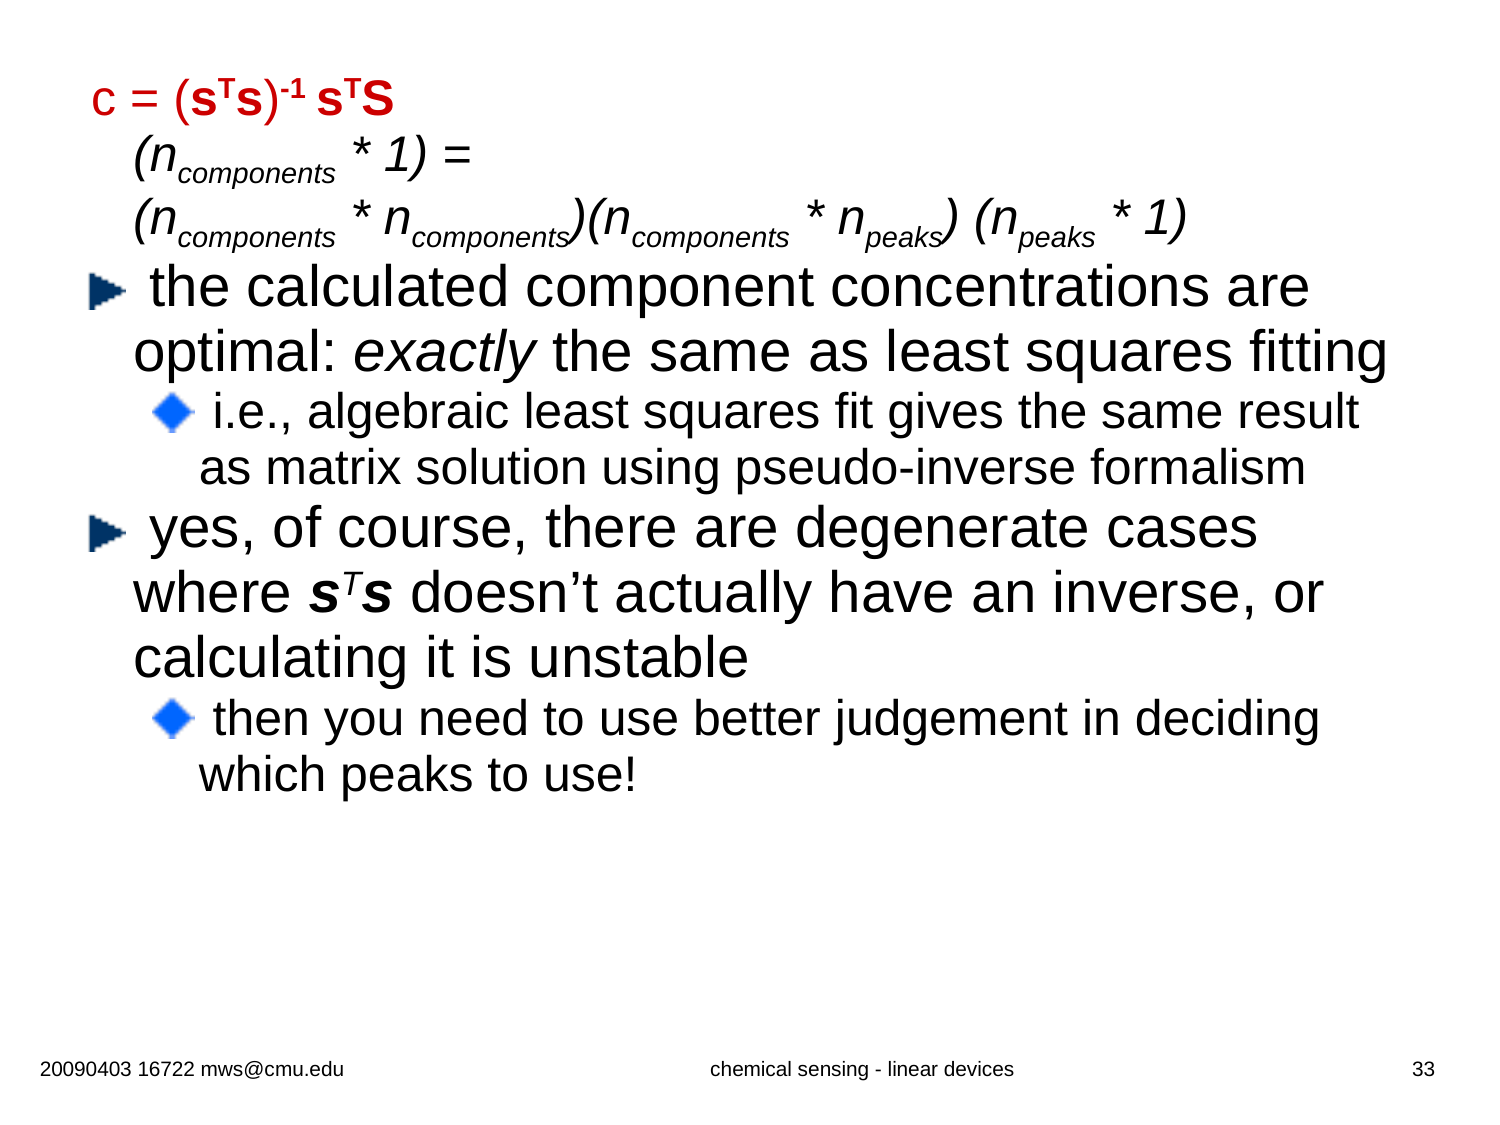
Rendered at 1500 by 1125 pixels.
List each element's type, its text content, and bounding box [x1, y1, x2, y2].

list c = (sTs)-1-sTS (ncomponents * 1) = (ncomponents * ncomponents)(ncomponents * npeaks) (npeaks * 1) the calculated component concentrations are optimal: exactly the same as least squares fitting i.e., algebraic least squares fit gives the same result as matrix solution using pseudo-inverse formalism yes, of course, there are degenerate cases where sTs doesn’t actually have an inverse, or calculating it is unstable then you need to use better judgement in deciding which peaks to use! [62, 62, 1450, 946]
